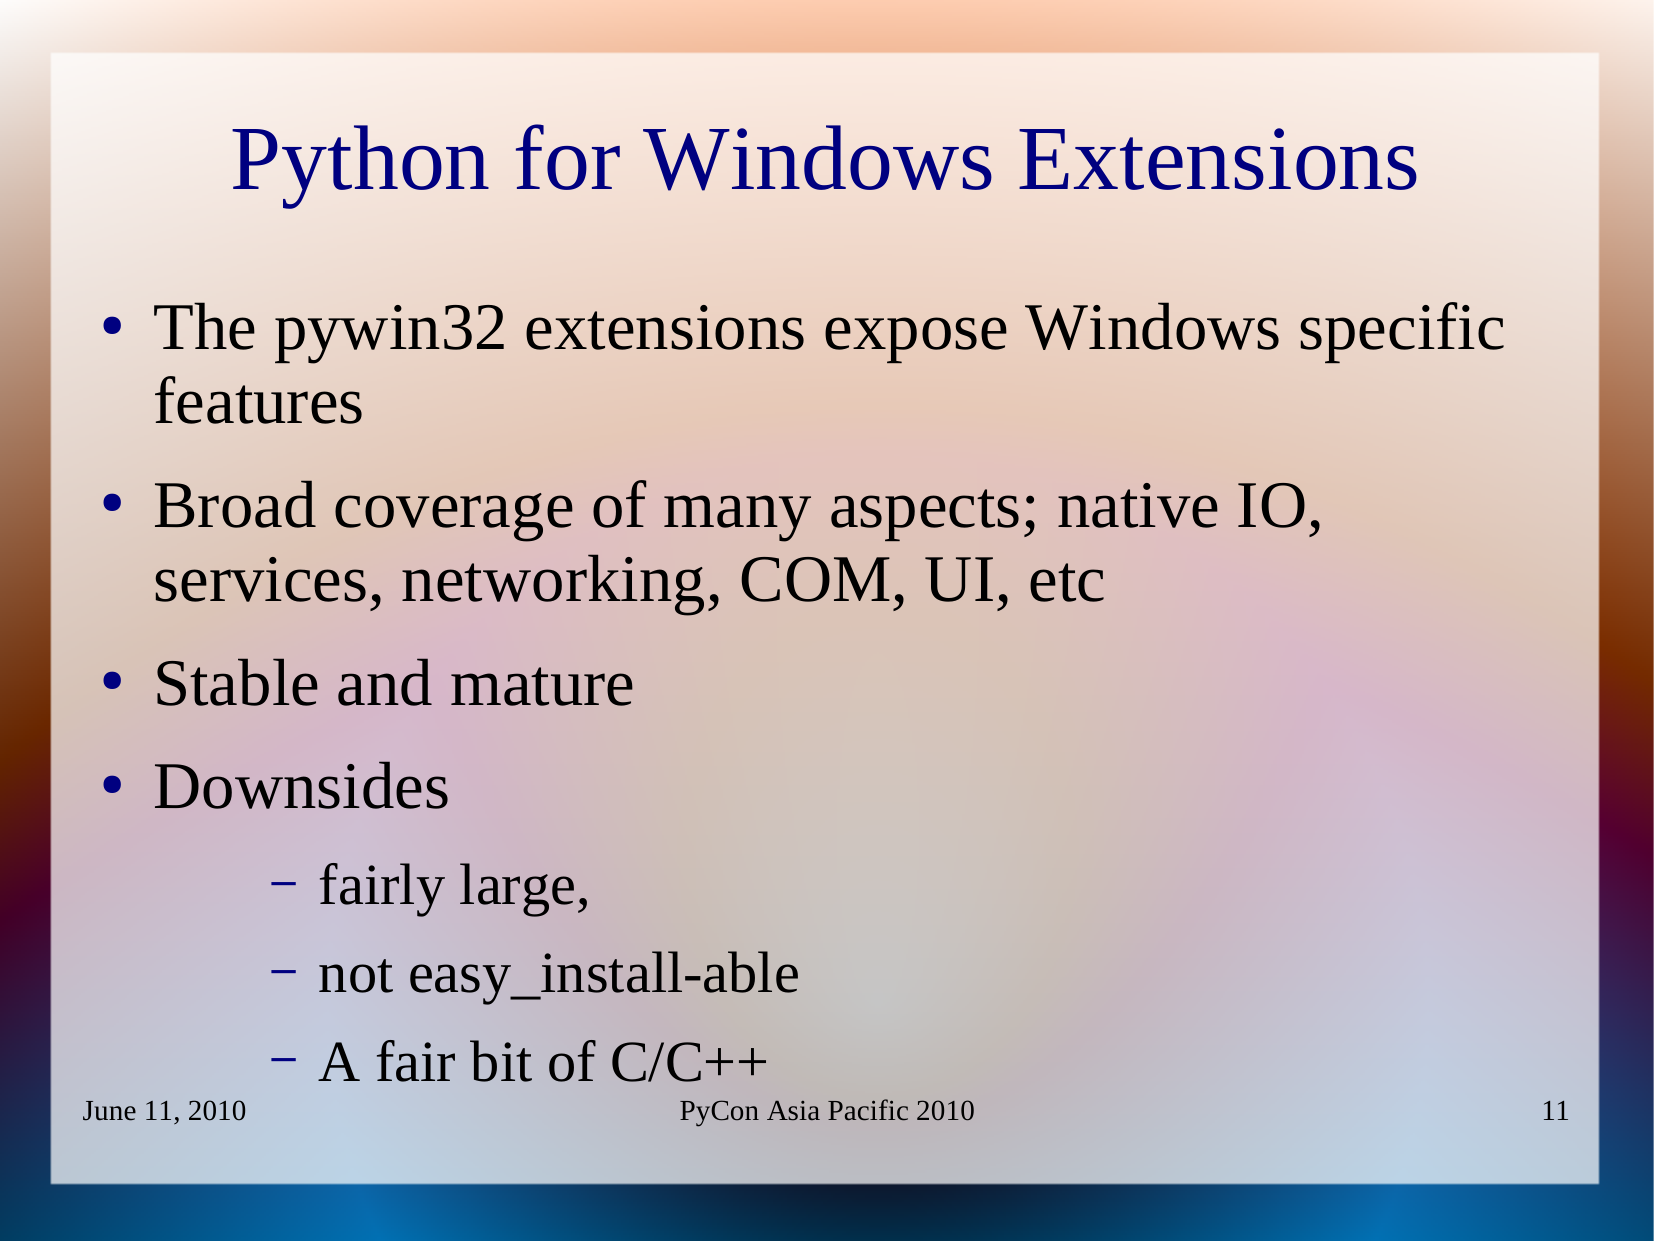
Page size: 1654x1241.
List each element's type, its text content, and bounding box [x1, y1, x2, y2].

picture [0, 0, 1654, 1241]
title Python for Windows Extensions [82, 62, 1571, 256]
list The pywin32 extensions expose Windows specific features Broad coverage of many aspects; native IO, services, networking, COM, UI, etc Stable and mature Downsides fairly large, not easy_install-able A fair bit of C/C++ [82, 290, 1571, 1097]
